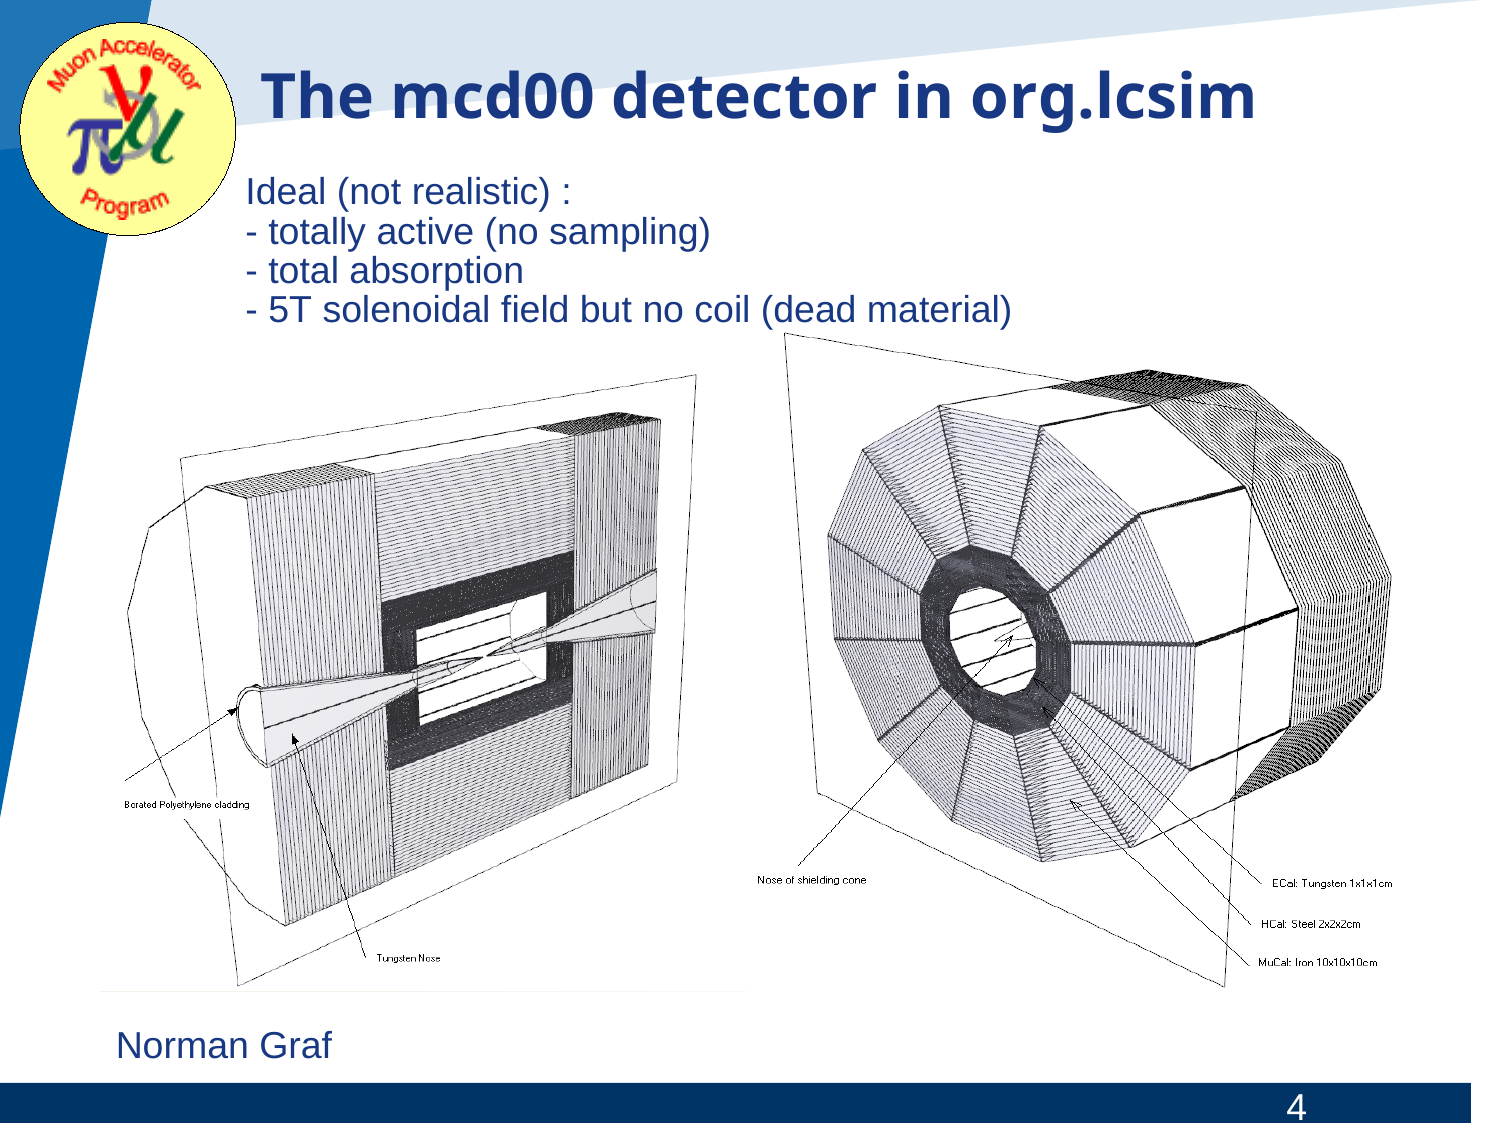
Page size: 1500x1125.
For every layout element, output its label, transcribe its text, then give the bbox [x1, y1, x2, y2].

text_box Ideal (not realistic) : - totally active (no sampling) - total absorption - 5T solenoidal field but no coil (dead material) [230, 166, 1028, 338]
picture [100, 301, 1448, 1003]
text_box Norman Graf [101, 1019, 348, 1074]
picture [47, 39, 201, 220]
title The mcd00 detector in org.lcsim [167, 10, 1335, 184]
